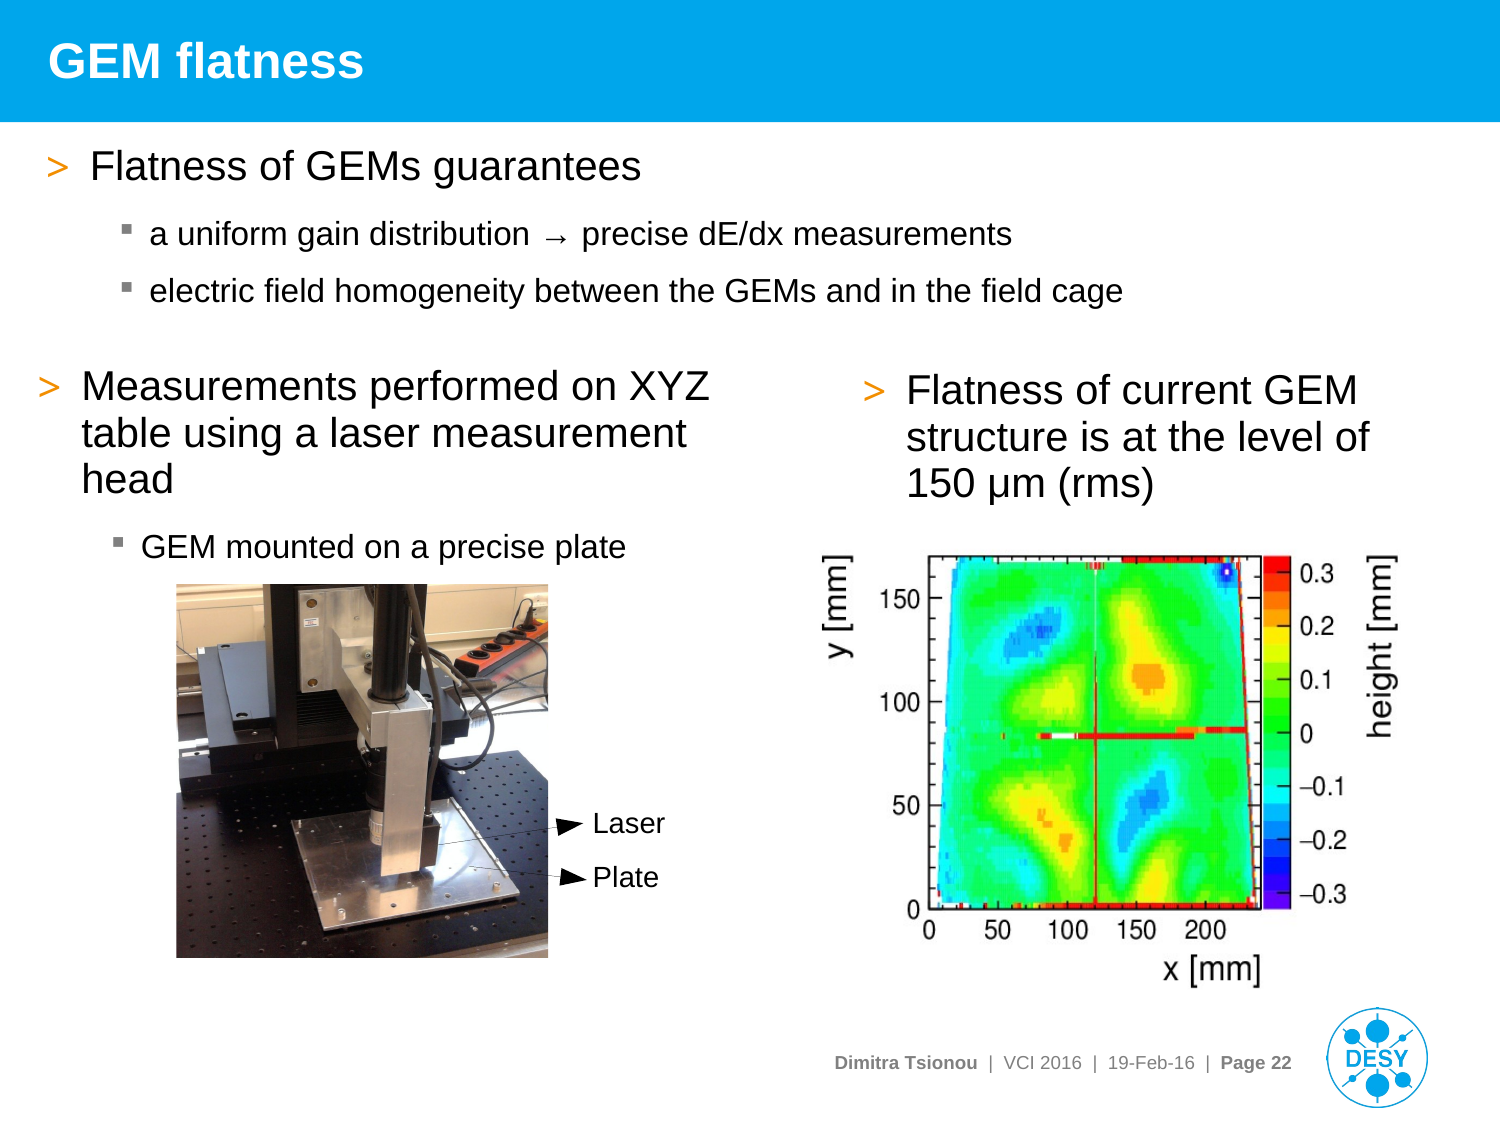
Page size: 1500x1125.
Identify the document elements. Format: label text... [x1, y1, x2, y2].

list Flatness of GEMs guarantees a uniform gain distribution → precise dE/dx measurements electric field homogeneity between the GEMs and in the field cage [46, 142, 1403, 311]
list Measurements performed on XYZ table using a laser measurement head GEM mounted on a precise plate [37, 363, 742, 597]
list Plate [549, 861, 671, 903]
title GEM flatness [47, 16, 1446, 107]
picture [1326, 1007, 1428, 1108]
list Flatness of current GEM structure is at the level of 150 μm (rms) [862, 366, 1373, 508]
picture [176, 597, 549, 958]
list Laser [549, 807, 671, 850]
picture [815, 544, 1401, 994]
